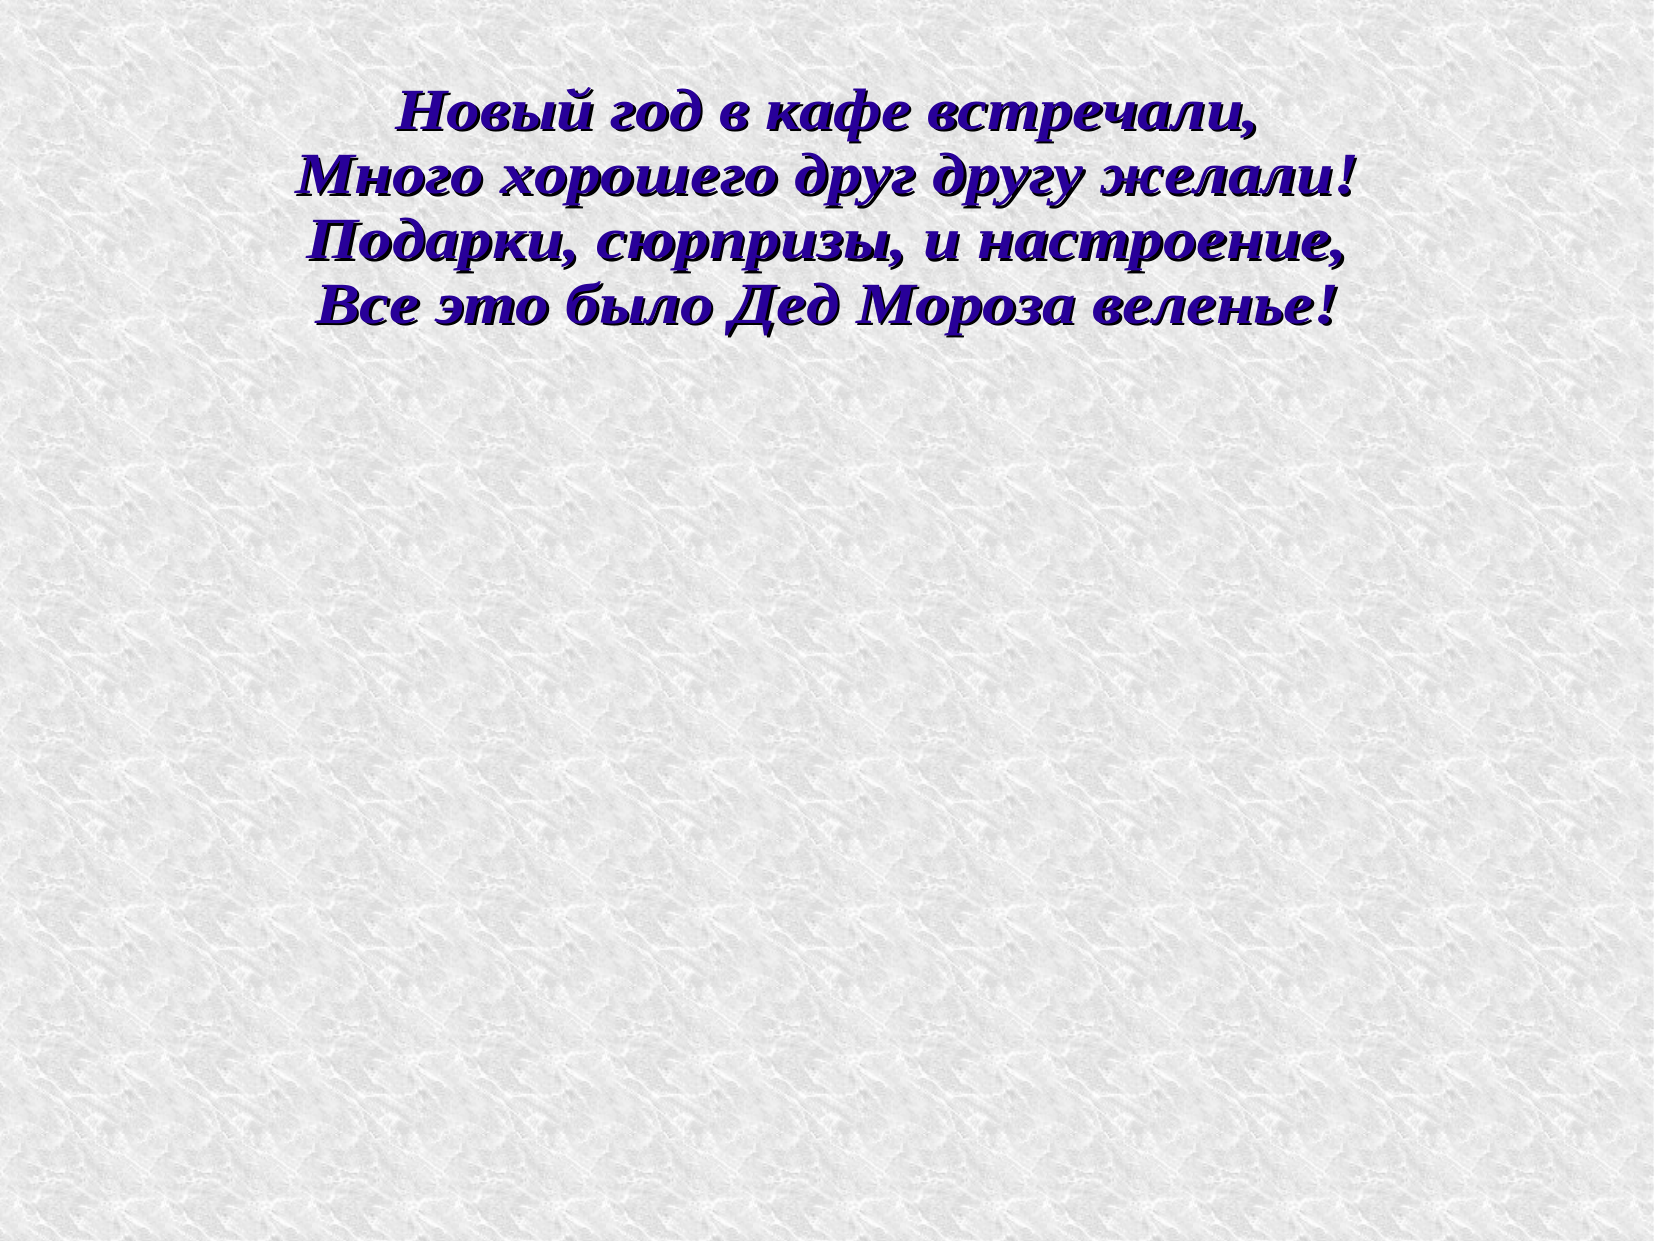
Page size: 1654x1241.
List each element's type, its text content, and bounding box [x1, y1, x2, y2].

picture [0, 0, 1654, 1241]
title Новый год в кафе встречали, Много хорошего друг другу желали! Подарки, сюрпризы, и настроение, Все это было Дед Мороза веленье! [121, 76, 1534, 337]
